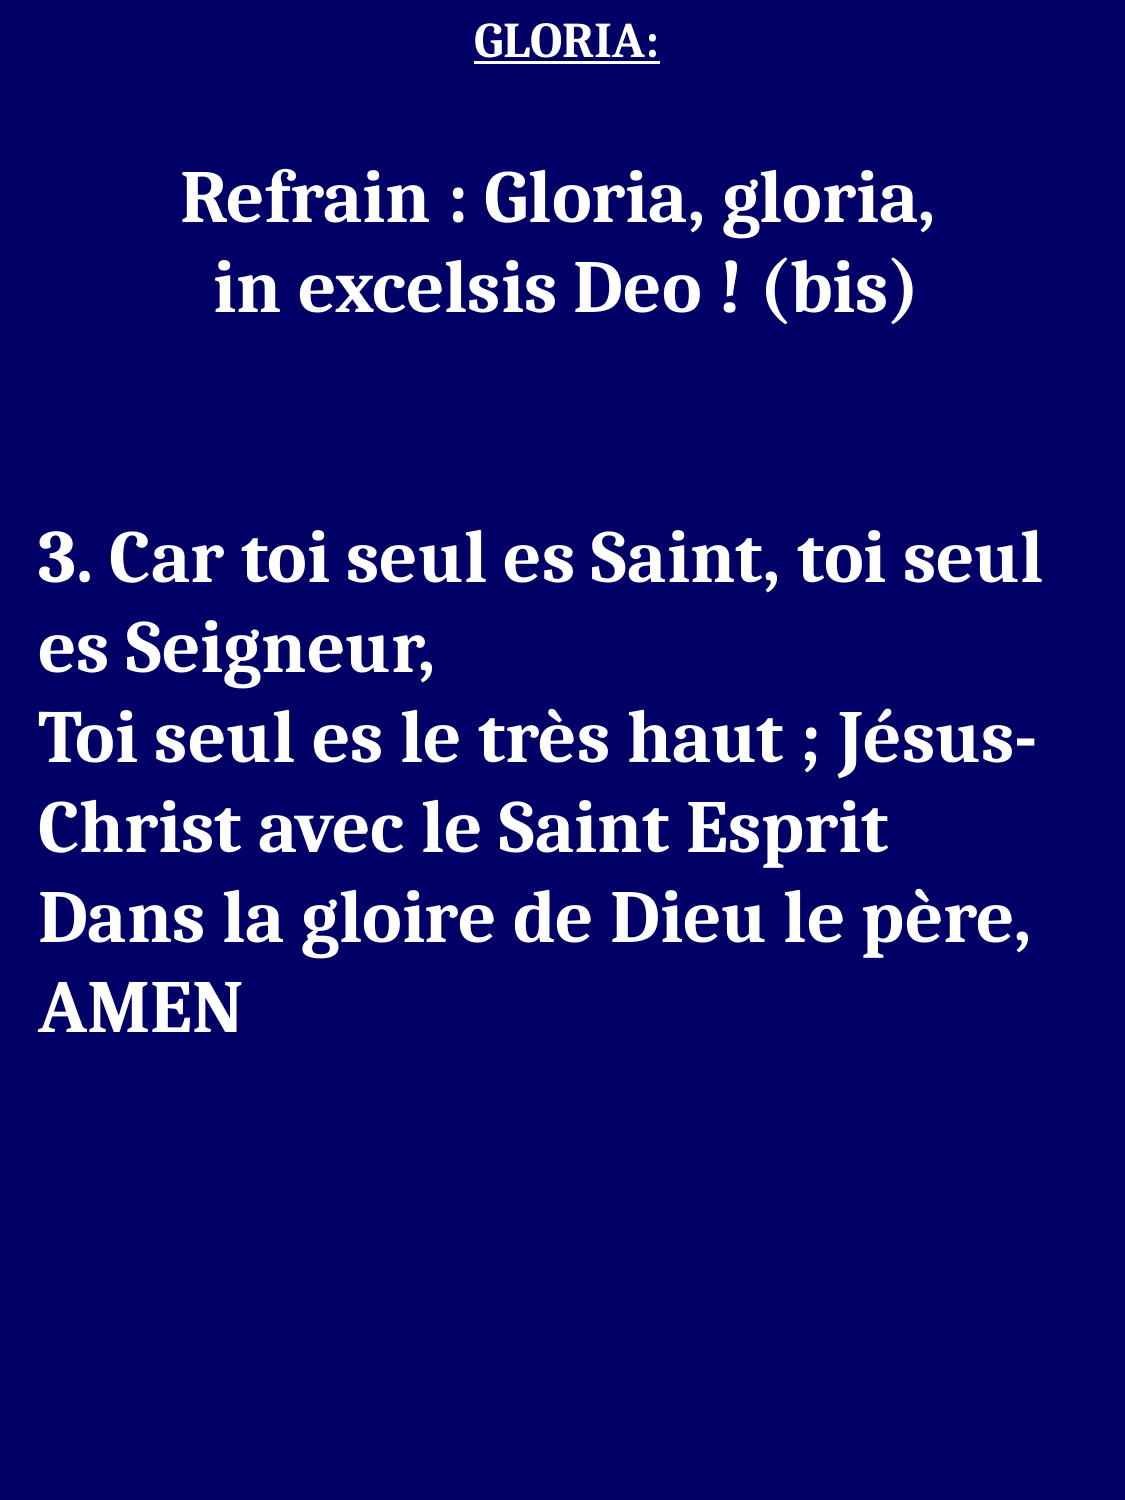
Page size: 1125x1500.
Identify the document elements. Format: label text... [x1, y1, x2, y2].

text_box GLORIA: Refrain : Gloria, gloria, in excelsis Deo ! (bis) 3. Car toi seul es Saint, toi seul es Seigneur, Toi seul es le très haut ; Jésus-Christ avec le Saint Esprit Dans la gloire de Dieu le père, AMEN [23, 0, 1111, 1500]
